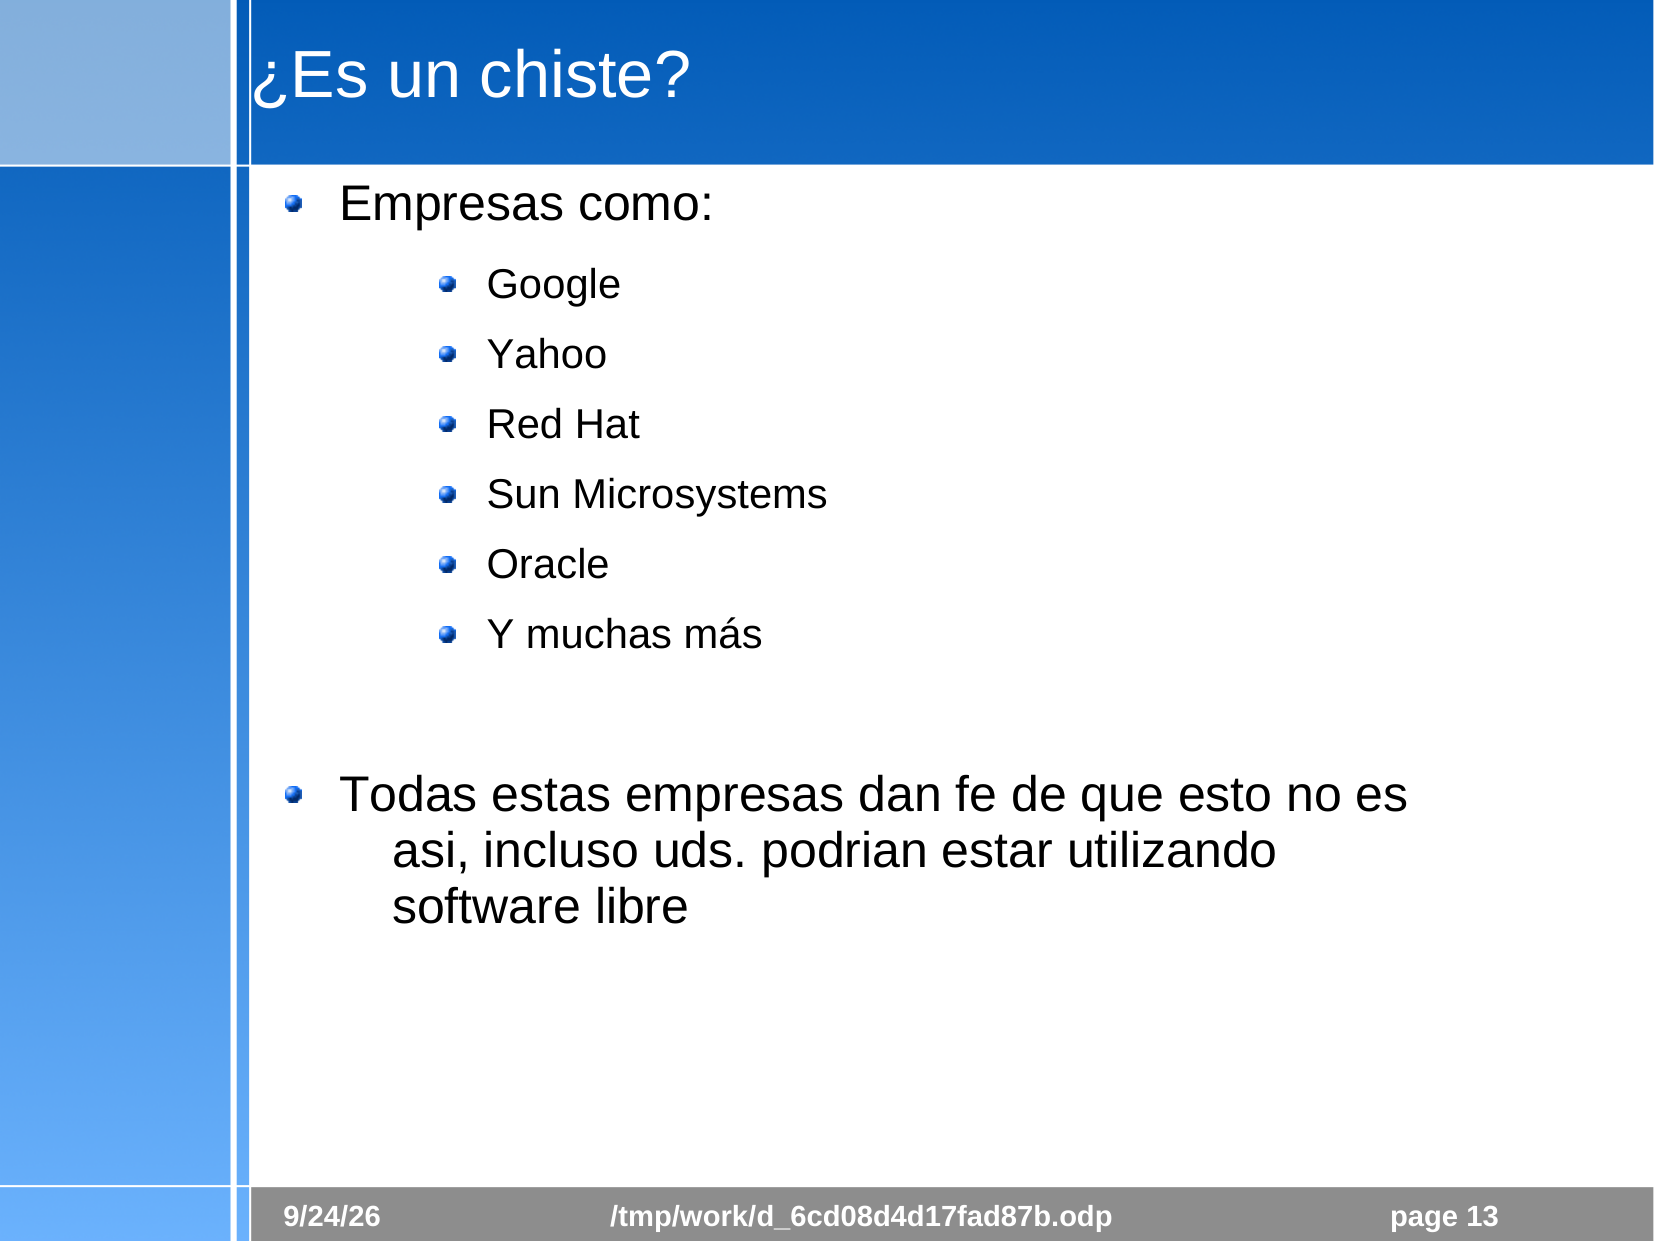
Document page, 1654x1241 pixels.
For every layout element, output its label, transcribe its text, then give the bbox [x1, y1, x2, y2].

picture [0, 0, 1654, 1241]
title ¿Es un chiste? [250, 19, 1477, 130]
list Empresas como: Google Yahoo Red Hat Sun Microsystems Oracle Y muchas más Todas estas empresas dan fe de que esto no es asi, incluso uds. podrian estar utilizando software libre [250, 175, 1477, 1036]
